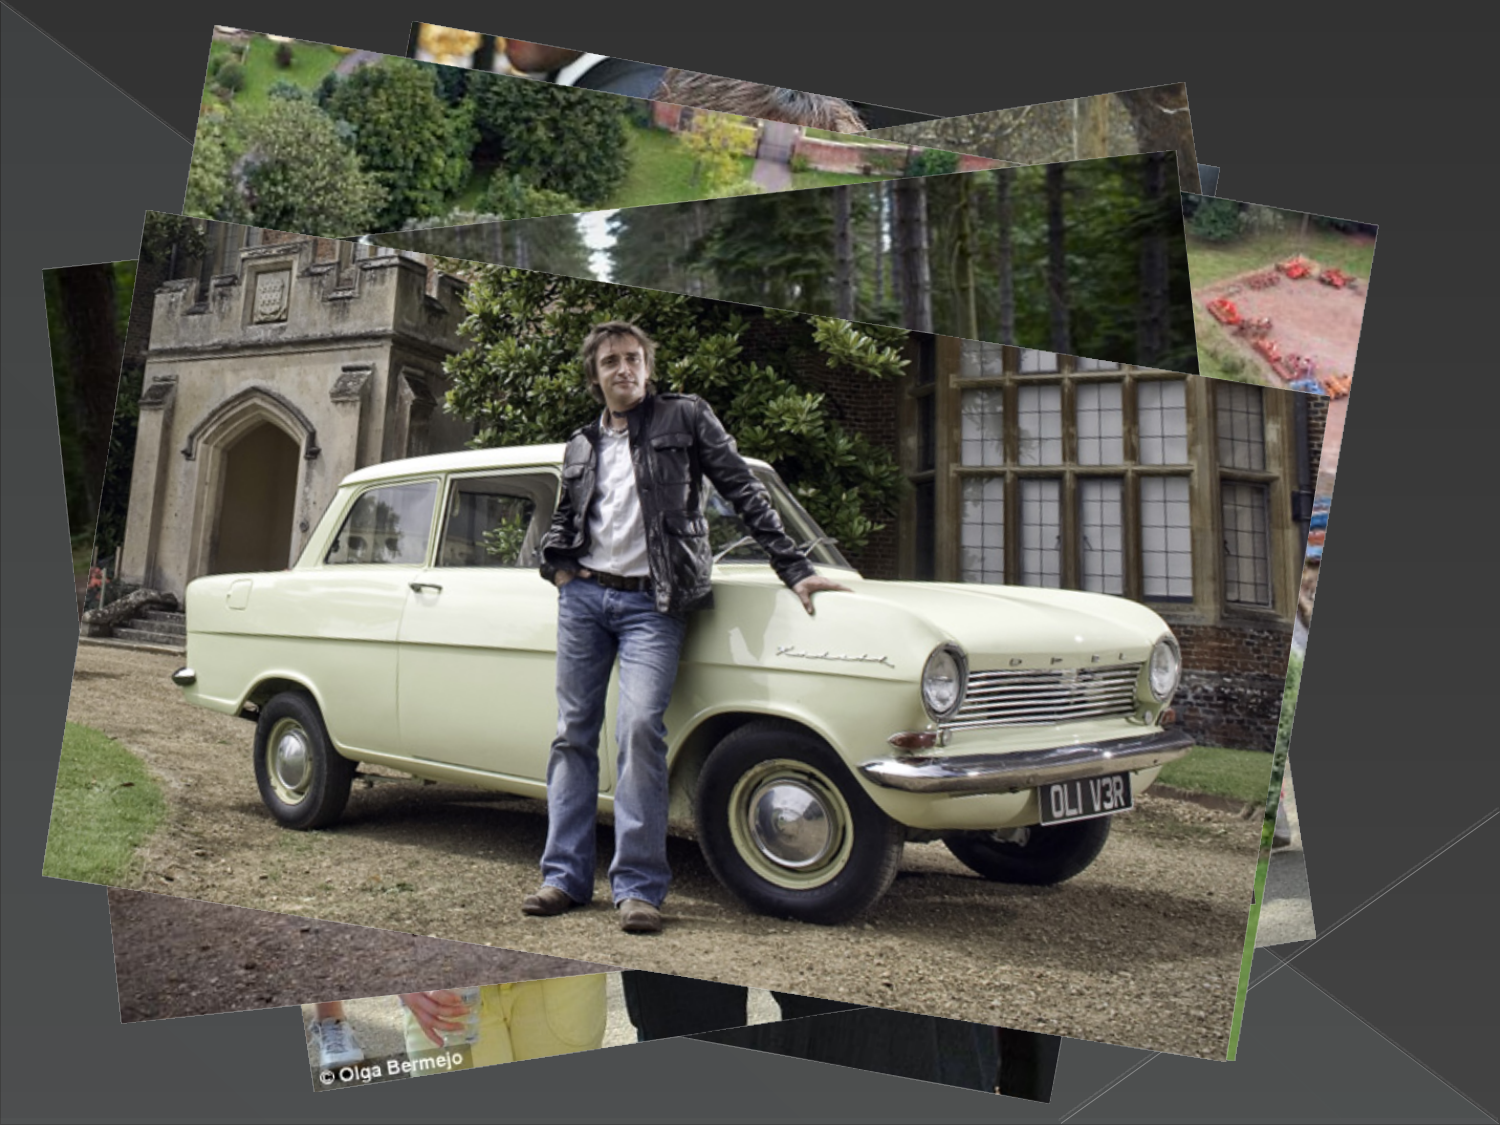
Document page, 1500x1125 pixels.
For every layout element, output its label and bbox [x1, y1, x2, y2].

picture [41, 20, 1379, 1104]
